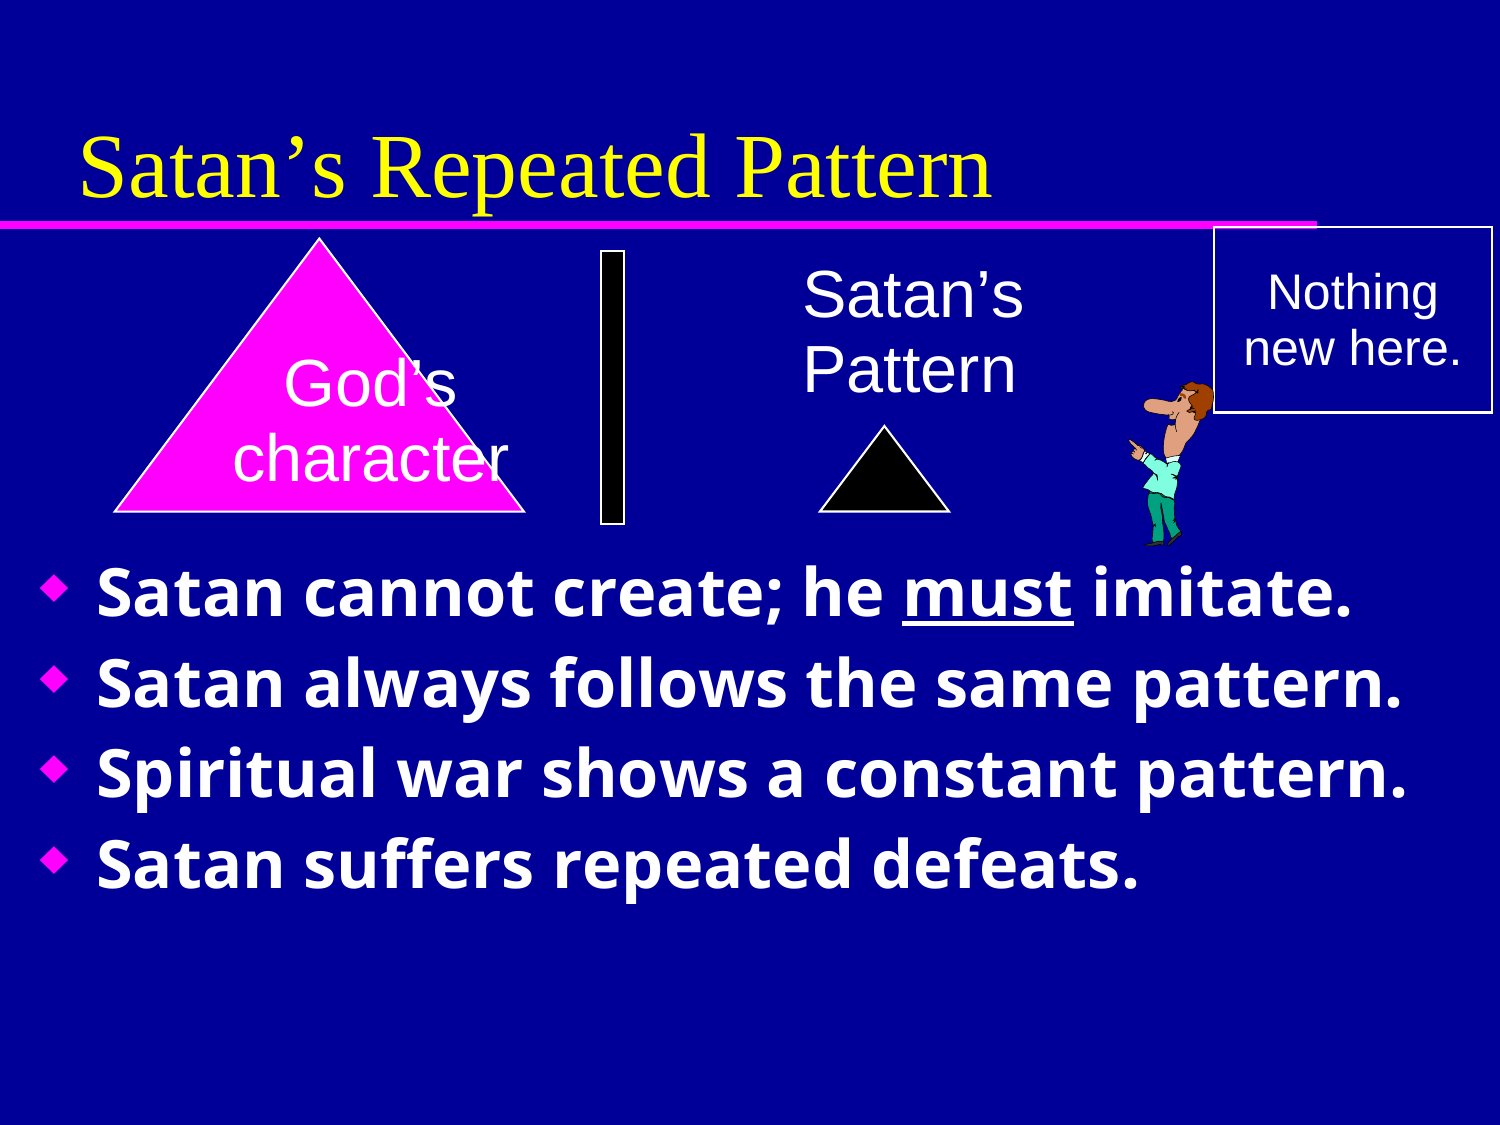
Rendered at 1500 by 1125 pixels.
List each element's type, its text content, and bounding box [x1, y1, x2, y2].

text_box [601, 250, 624, 524]
text_box [819, 425, 949, 512]
chart [1128, 381, 1215, 547]
text_box God’s character [114, 238, 524, 512]
title Satan’s Repeated Pattern [62, 43, 1338, 225]
list Satan cannot create; he must imitate. Satan always follows the same pattern. Spiritual war shows a constant pattern. Satan suffers repeated defeats. [24, 537, 1500, 1051]
text_box Satan’s Pattern [787, 249, 1188, 415]
text_box Nothing new here. [1213, 227, 1493, 413]
